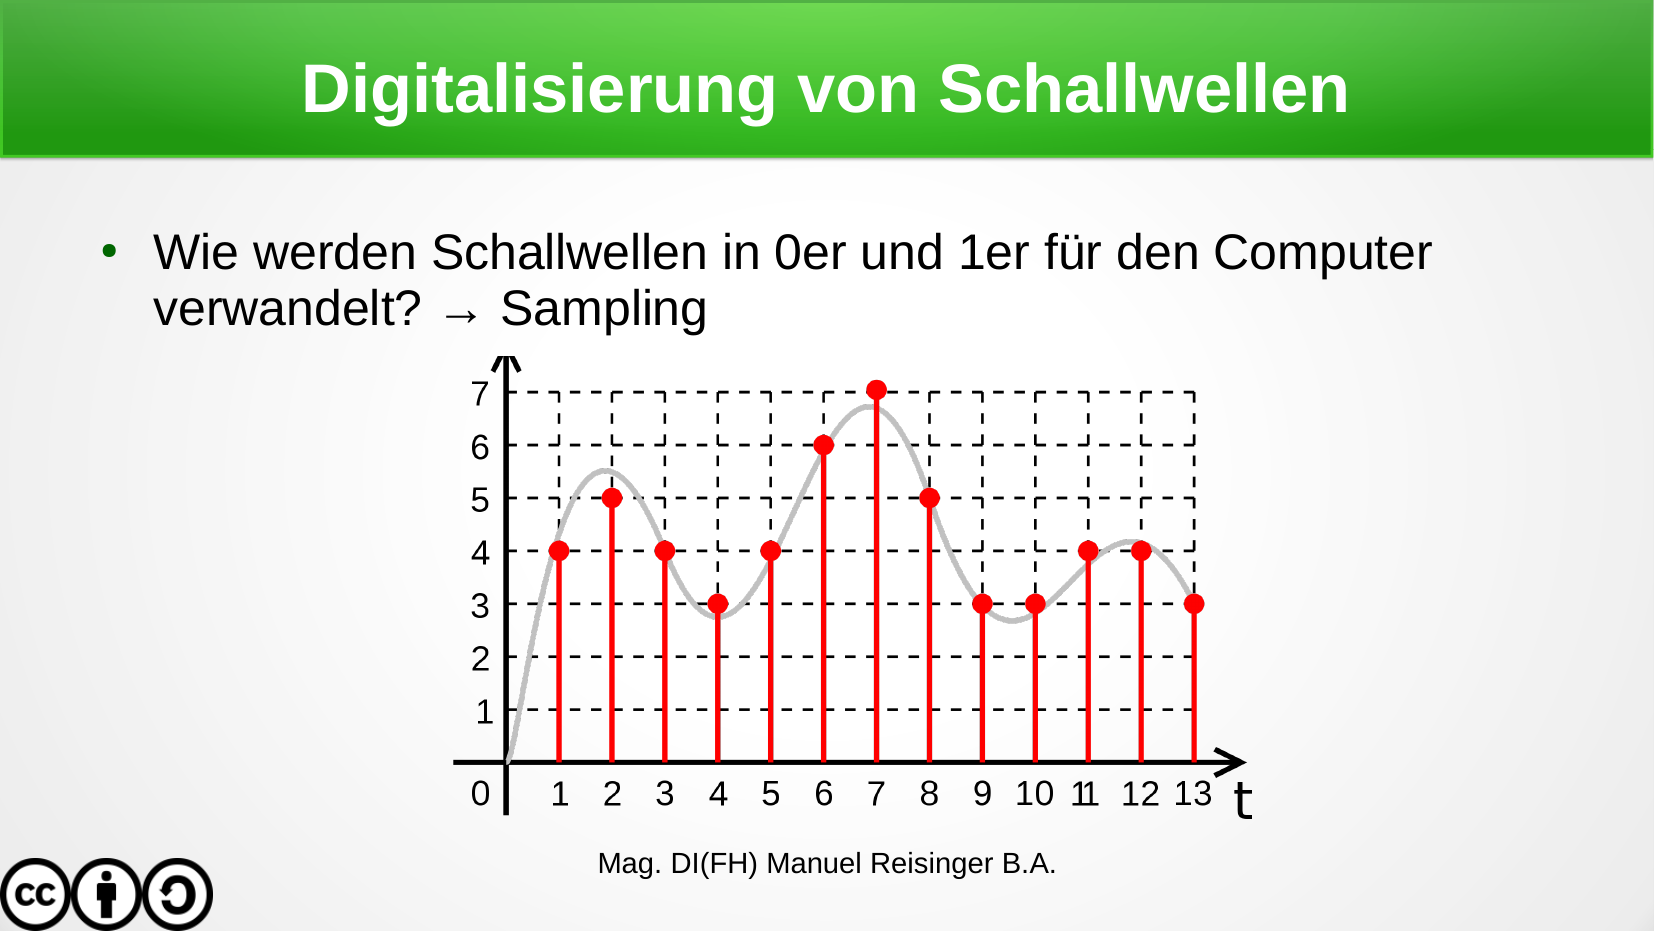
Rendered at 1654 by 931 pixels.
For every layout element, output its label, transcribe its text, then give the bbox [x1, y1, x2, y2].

list Wie werden Schallwellen in 0er und 1er für den Computer verwandelt? → Sampling [82, 224, 1571, 764]
title Digitalisierung von Schallwellen [82, 35, 1571, 142]
picture [397, 356, 1266, 832]
picture [0, 858, 213, 931]
